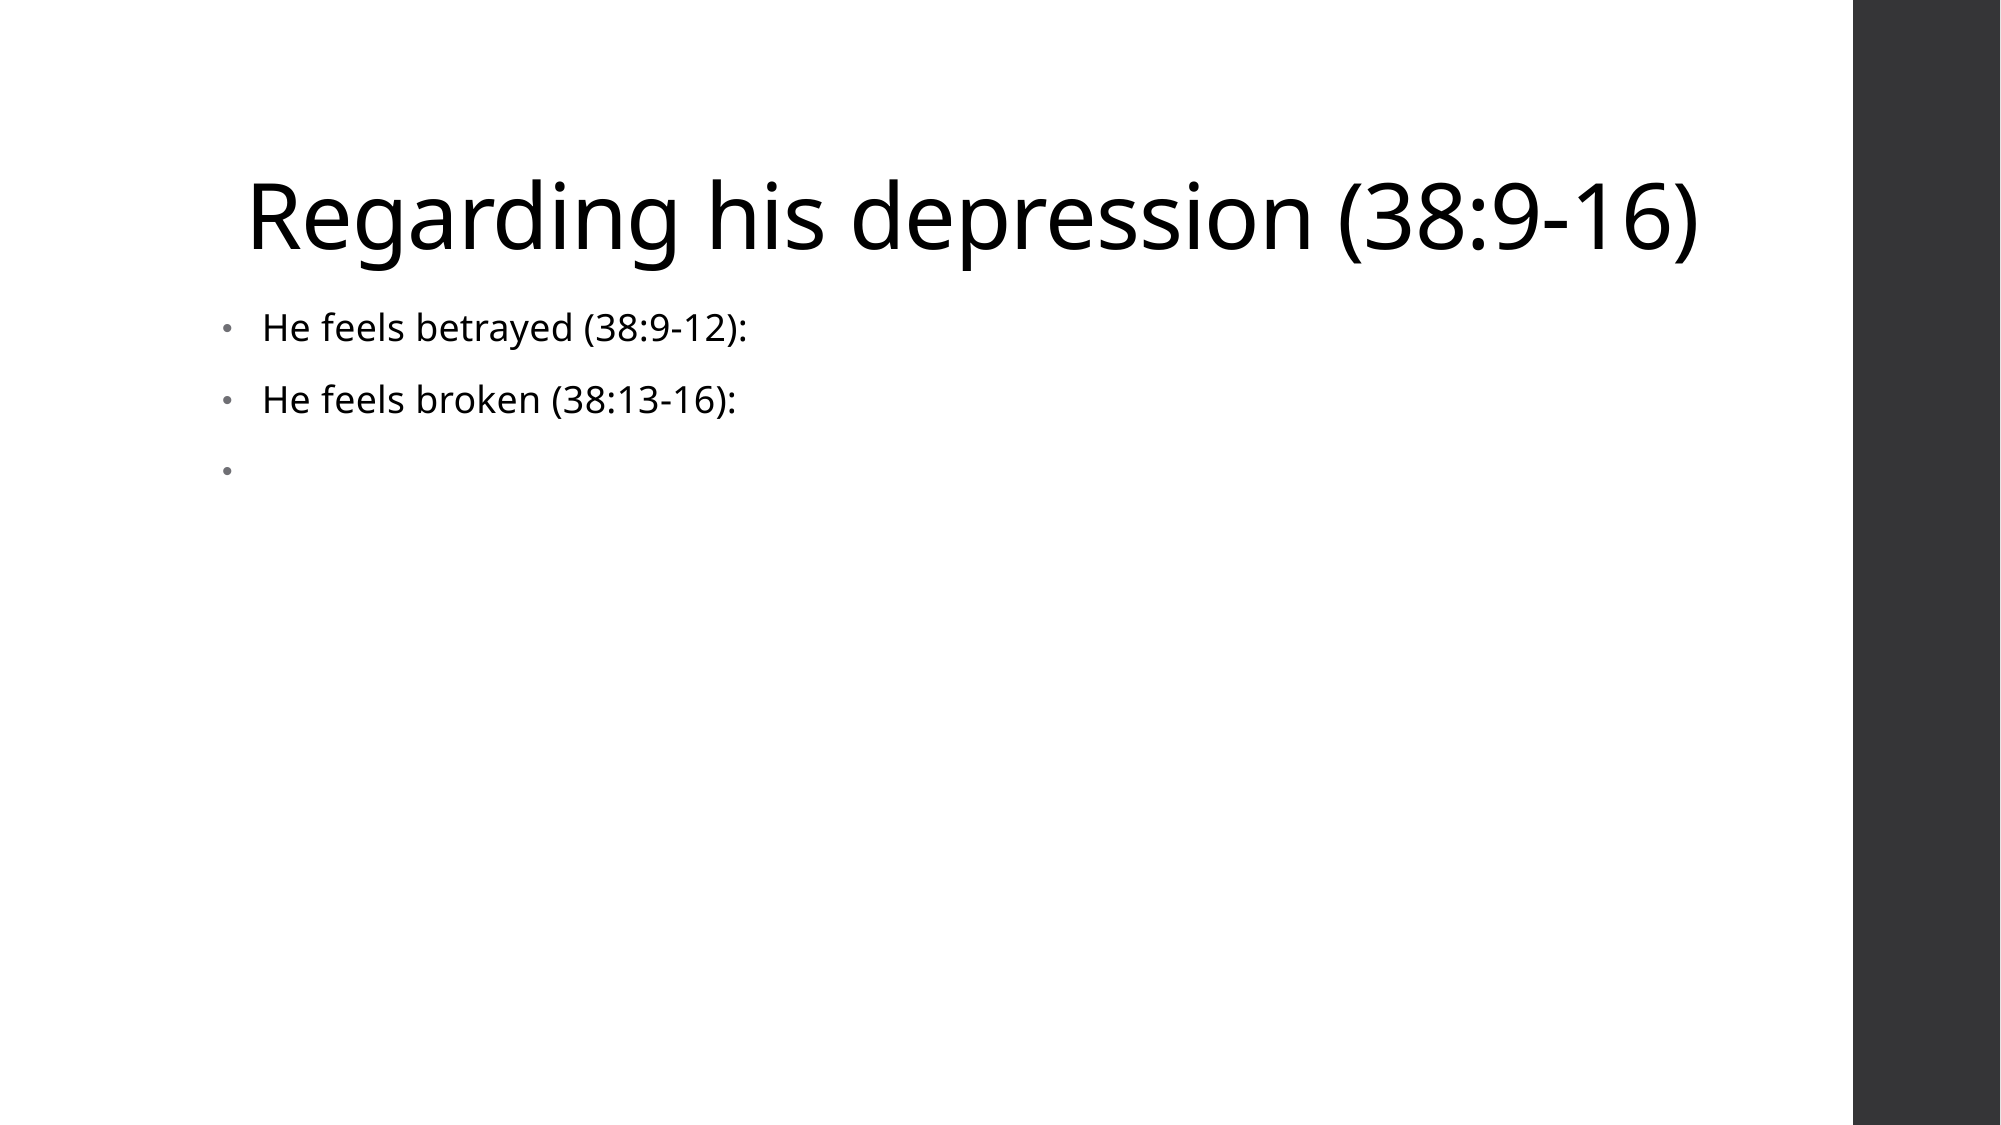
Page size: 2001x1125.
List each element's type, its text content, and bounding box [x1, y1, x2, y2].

title Regarding his depression (38:9-16) [206, 60, 1797, 278]
list He feels betrayed (38:9-12): He feels broken (38:13-16): [206, 299, 1617, 1014]
